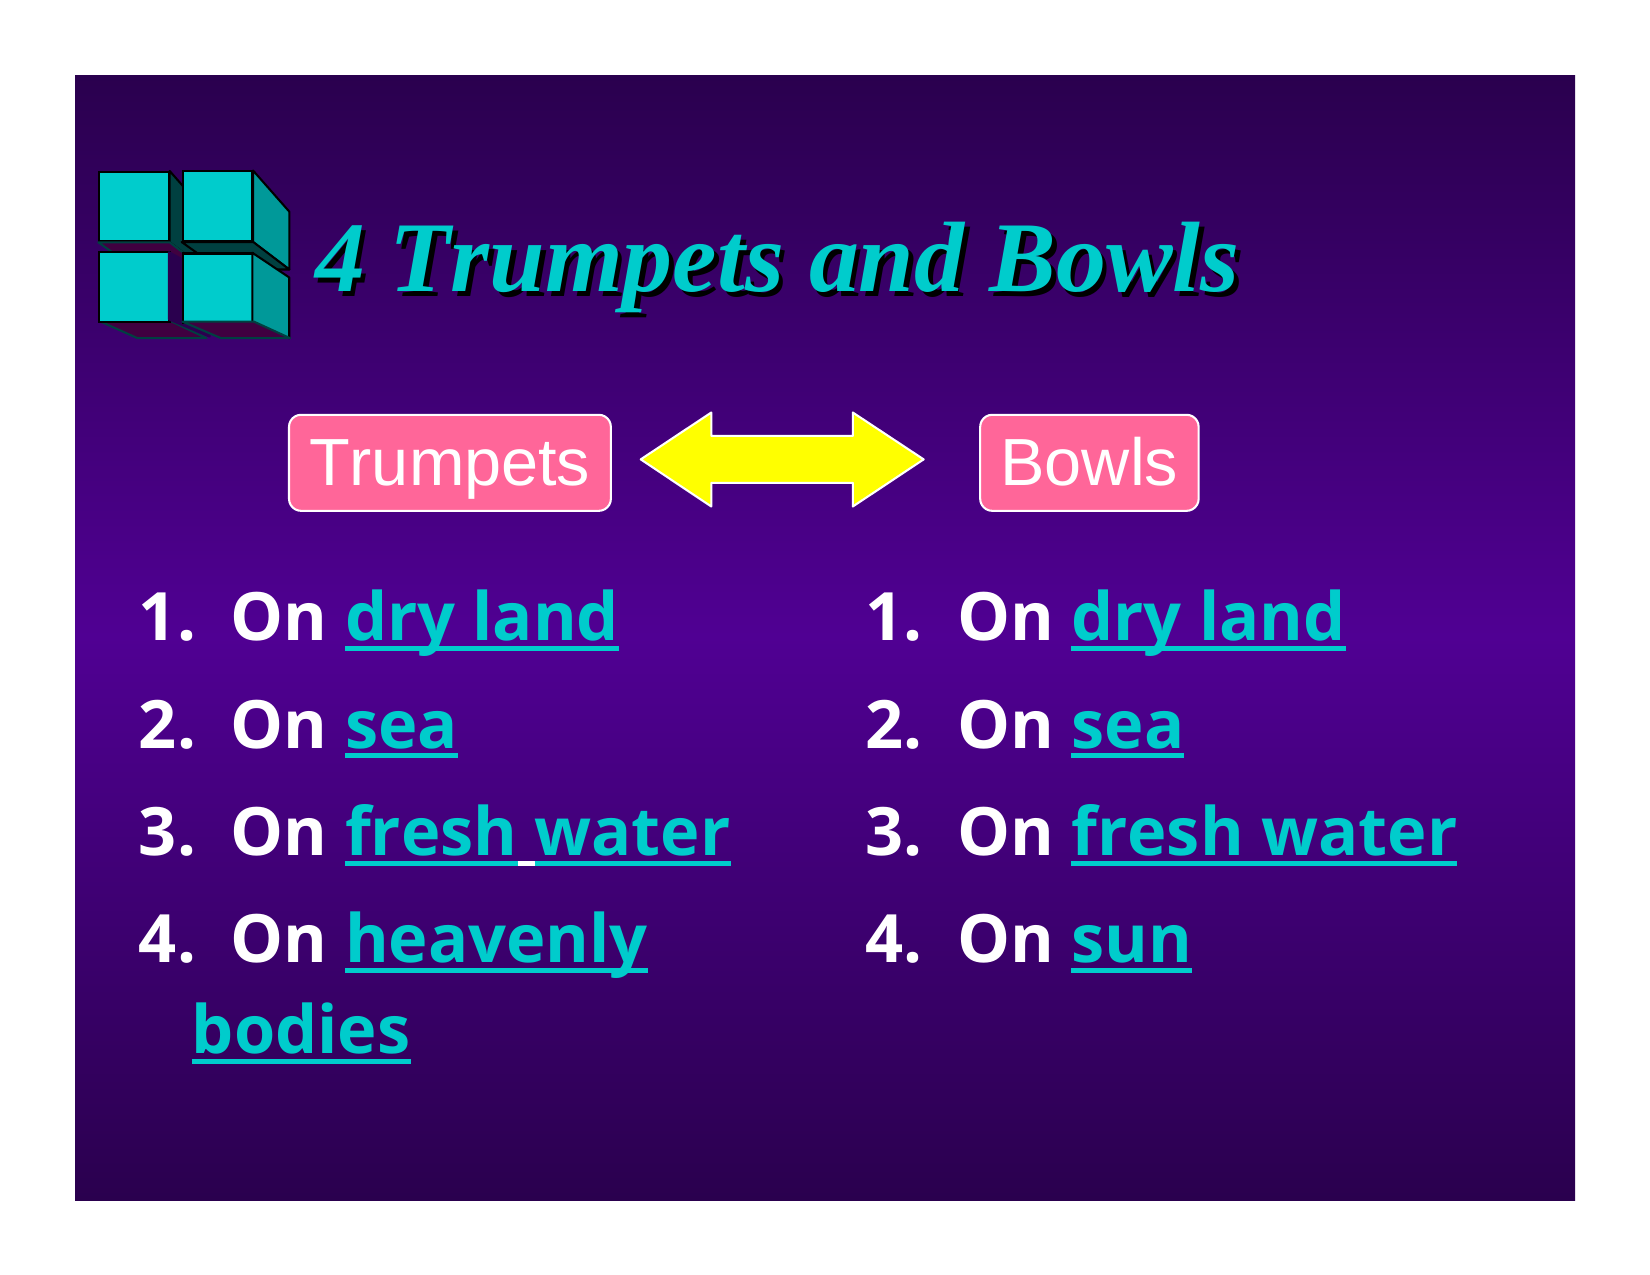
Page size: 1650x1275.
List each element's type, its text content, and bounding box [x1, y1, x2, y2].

list 1. On dry land 2. On sea 3. On fresh water 4. On heavenly bodies [124, 562, 864, 1016]
text_box Bowls [980, 414, 1199, 511]
list 1. On dry land 2. On sea 3. On fresh water 4. On sun [851, 562, 1564, 985]
text_box Trumpets [289, 414, 611, 511]
title 4 Trumpets and Bowls [299, 153, 1463, 363]
text_box [640, 412, 924, 507]
